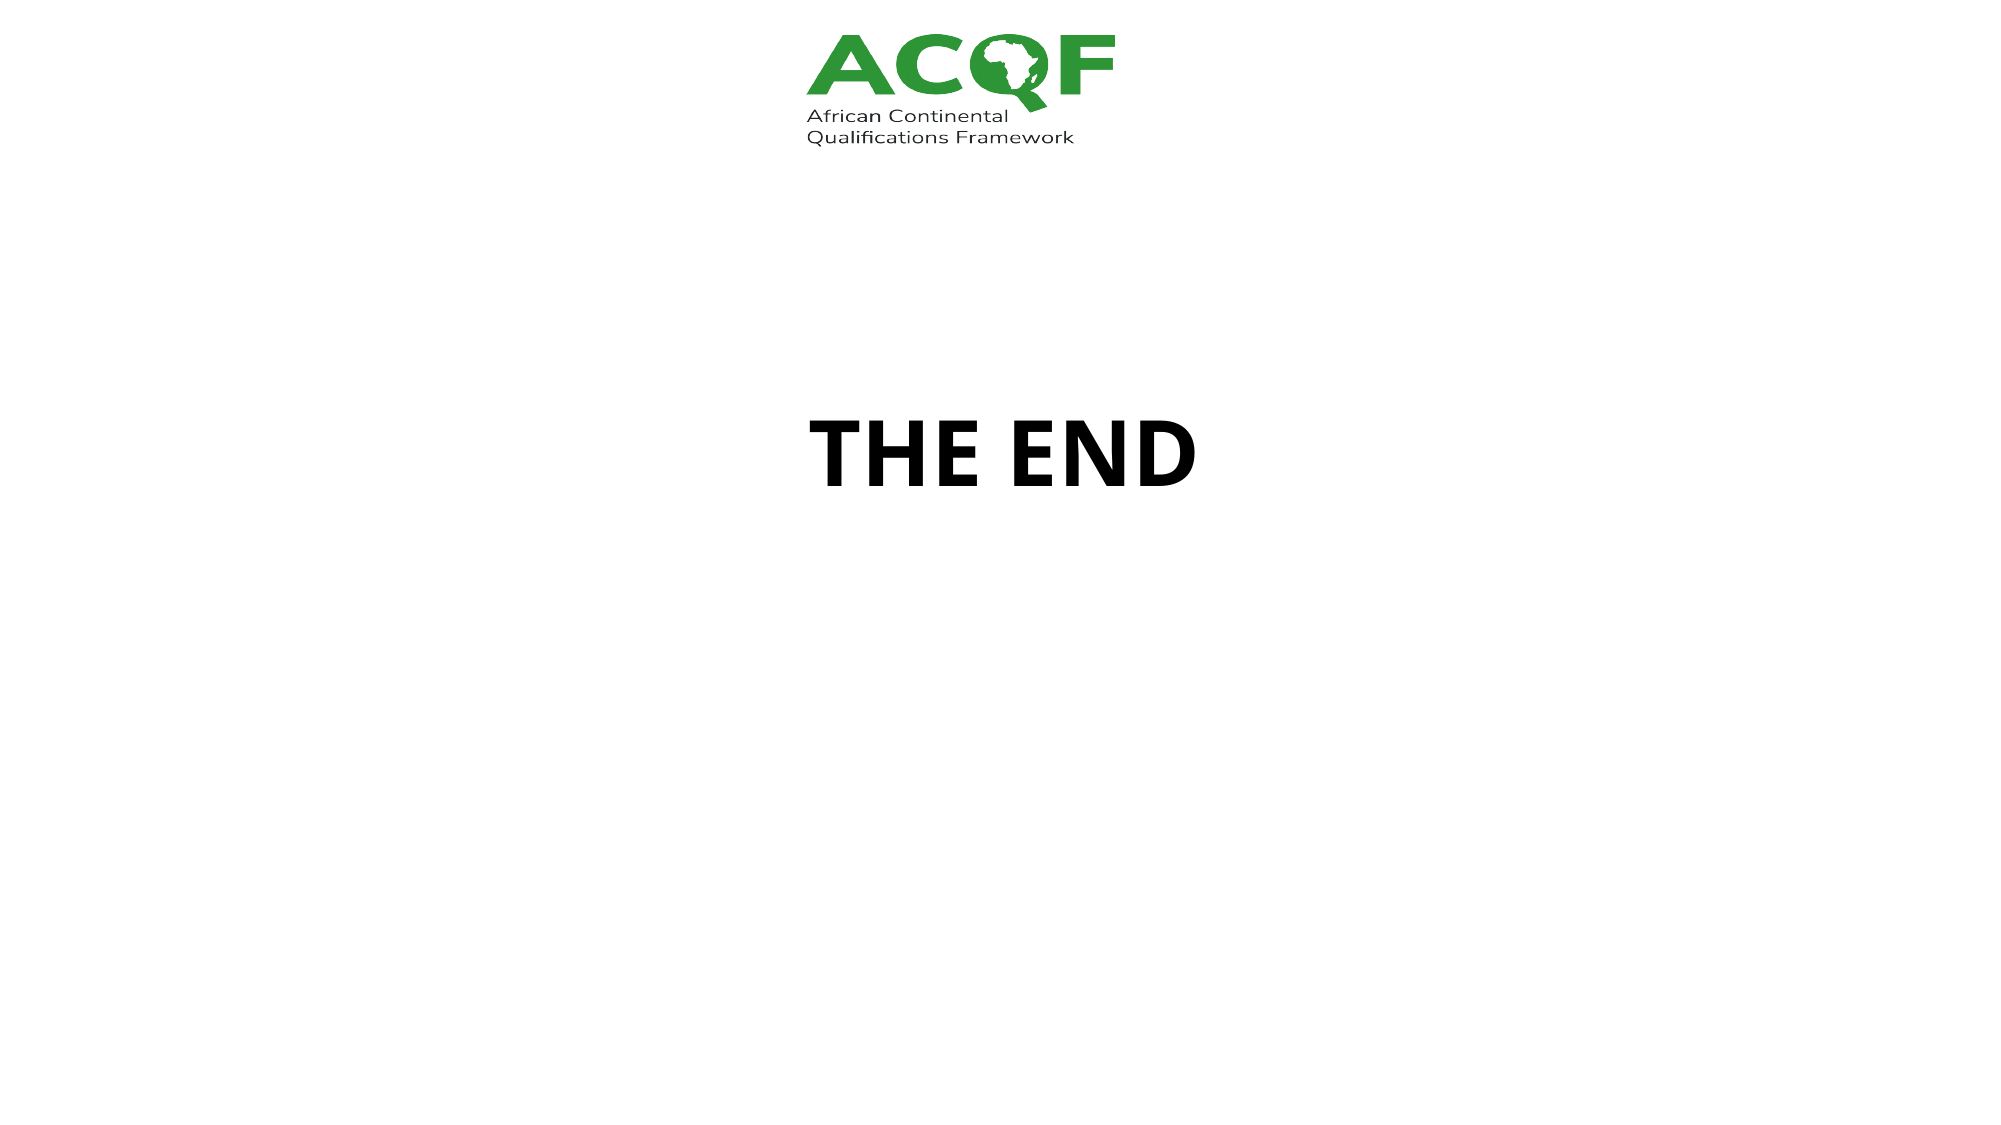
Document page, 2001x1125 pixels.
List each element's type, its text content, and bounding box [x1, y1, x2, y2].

list THE END [148, 408, 1862, 520]
picture [806, 34, 1115, 147]
